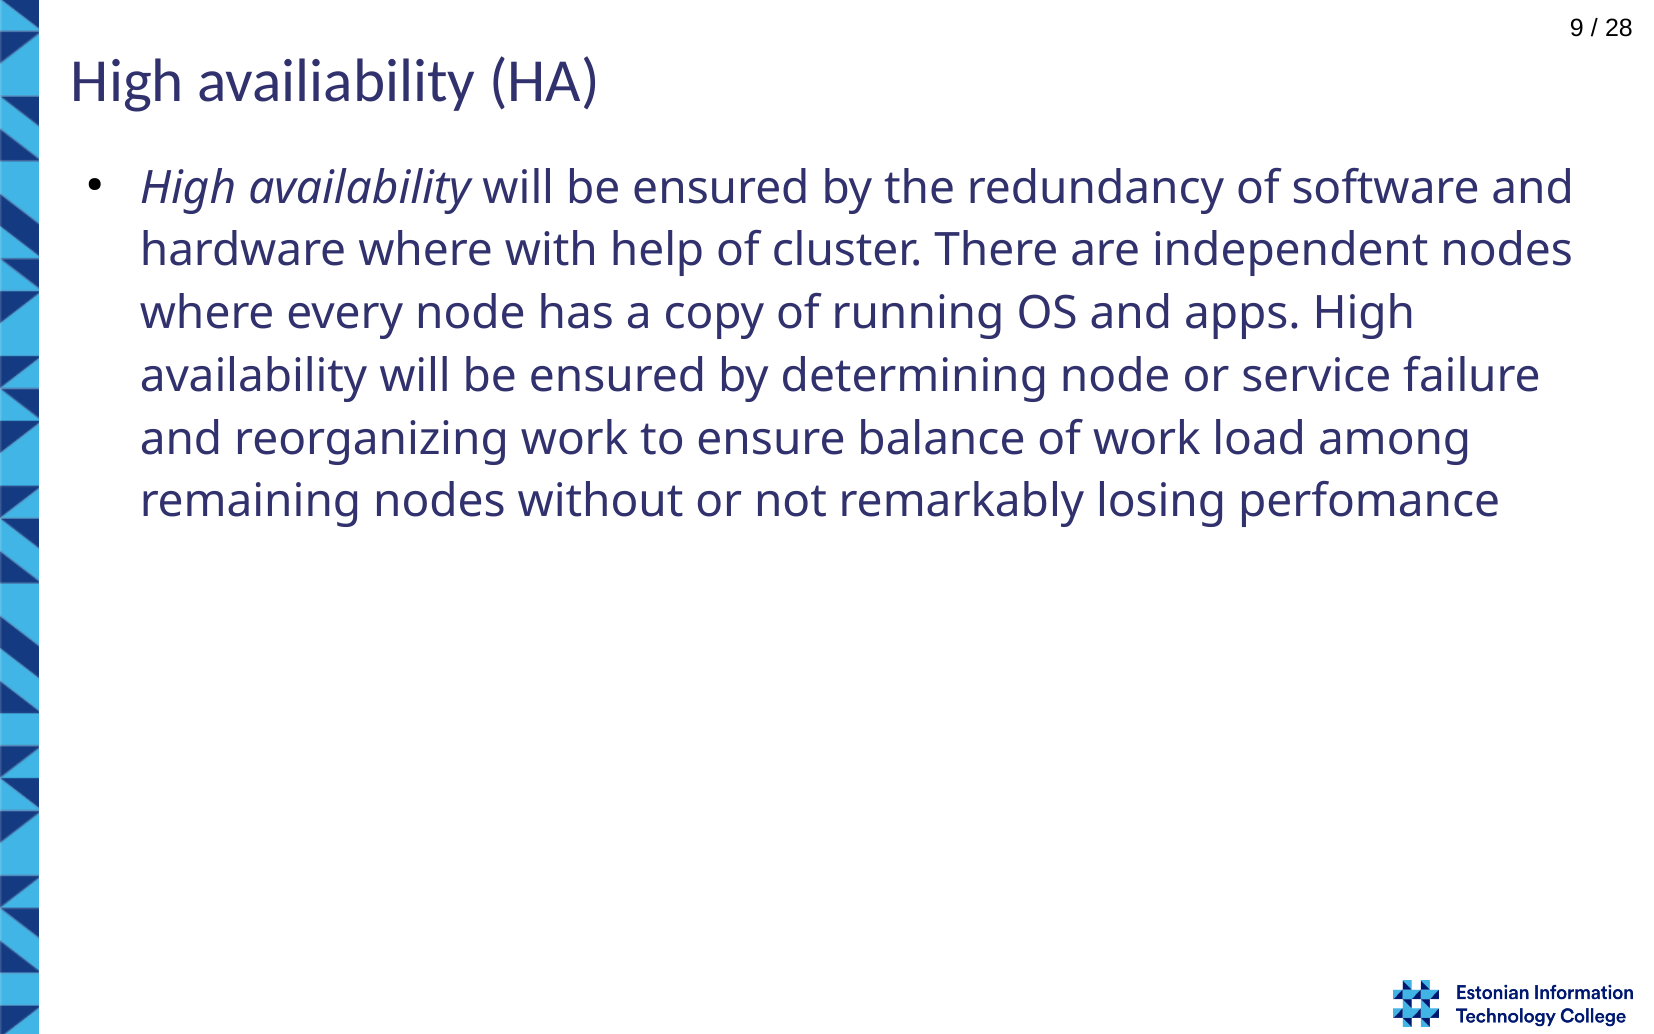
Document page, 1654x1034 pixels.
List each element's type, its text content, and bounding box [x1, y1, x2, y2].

picture [1393, 980, 1633, 1027]
list High availability will be ensured by the redundancy of software and hardware where with help of cluster. There are independent nodes where every node has a copy of running OS and apps. High availability will be ensured by determining node or service failure and reorganizing work to ensure balance of work load among remaining nodes without or not remarkably losing perfomance [68, 153, 1630, 957]
title High availiability (HA) [70, 41, 1630, 130]
